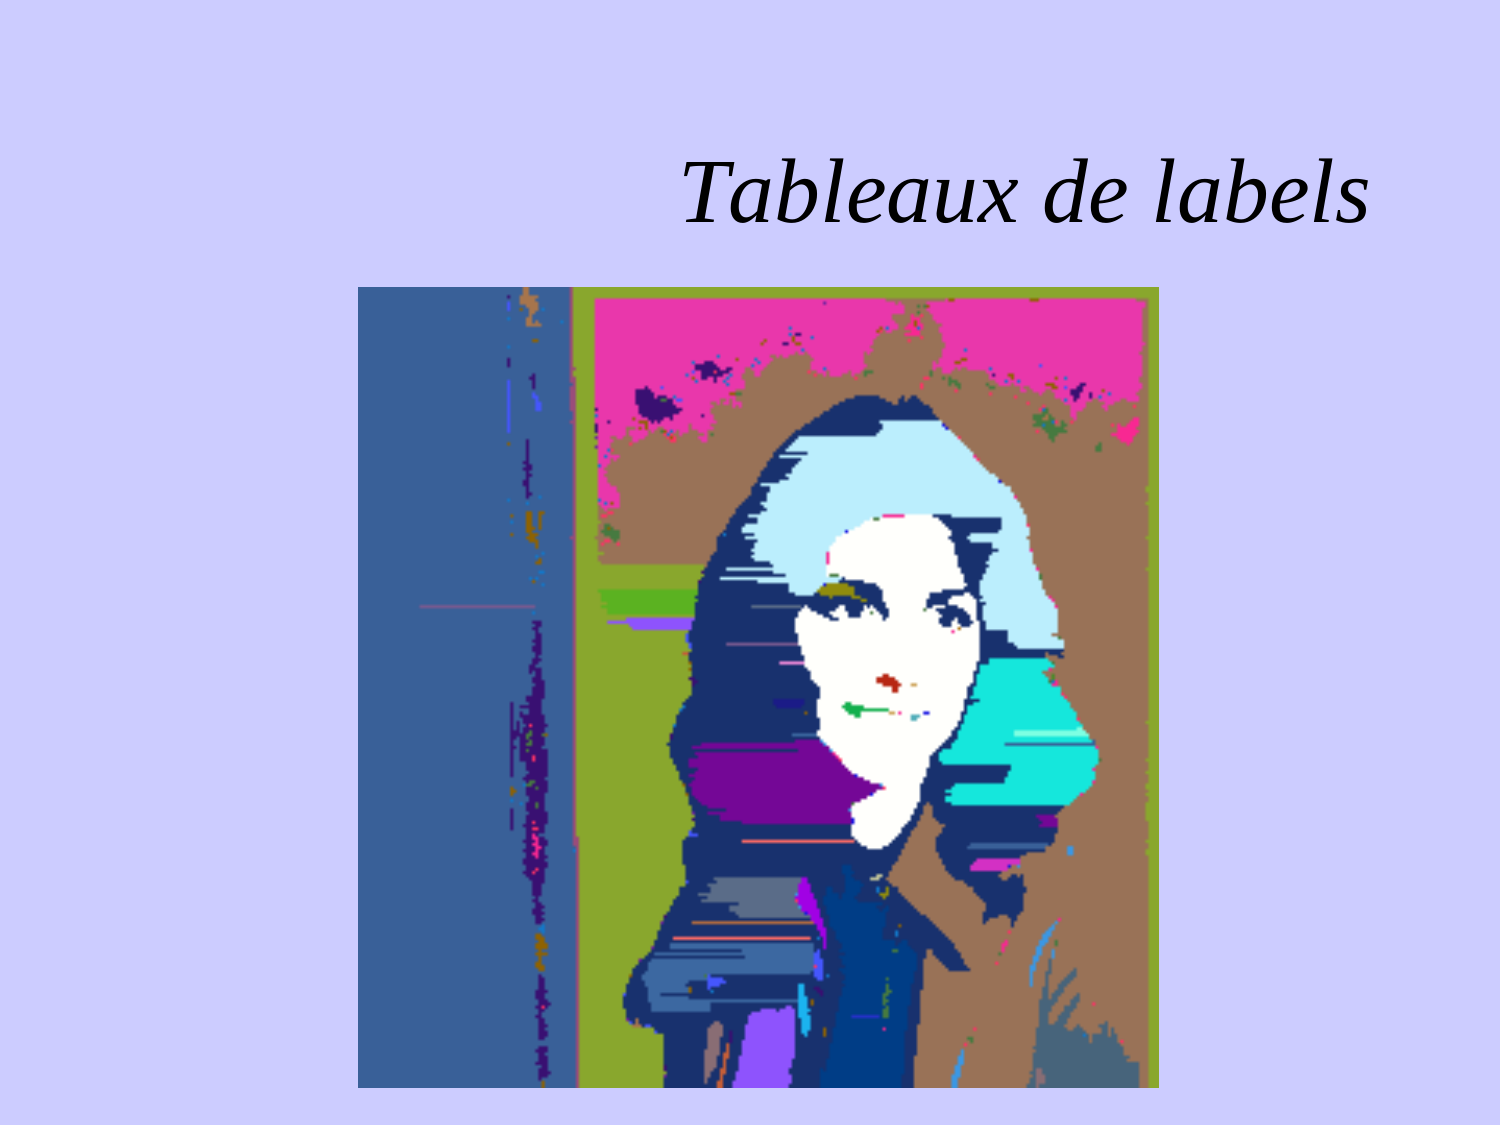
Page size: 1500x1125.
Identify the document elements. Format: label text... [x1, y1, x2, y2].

picture [358, 287, 1159, 1089]
title Tableaux de labels [112, 62, 1388, 250]
